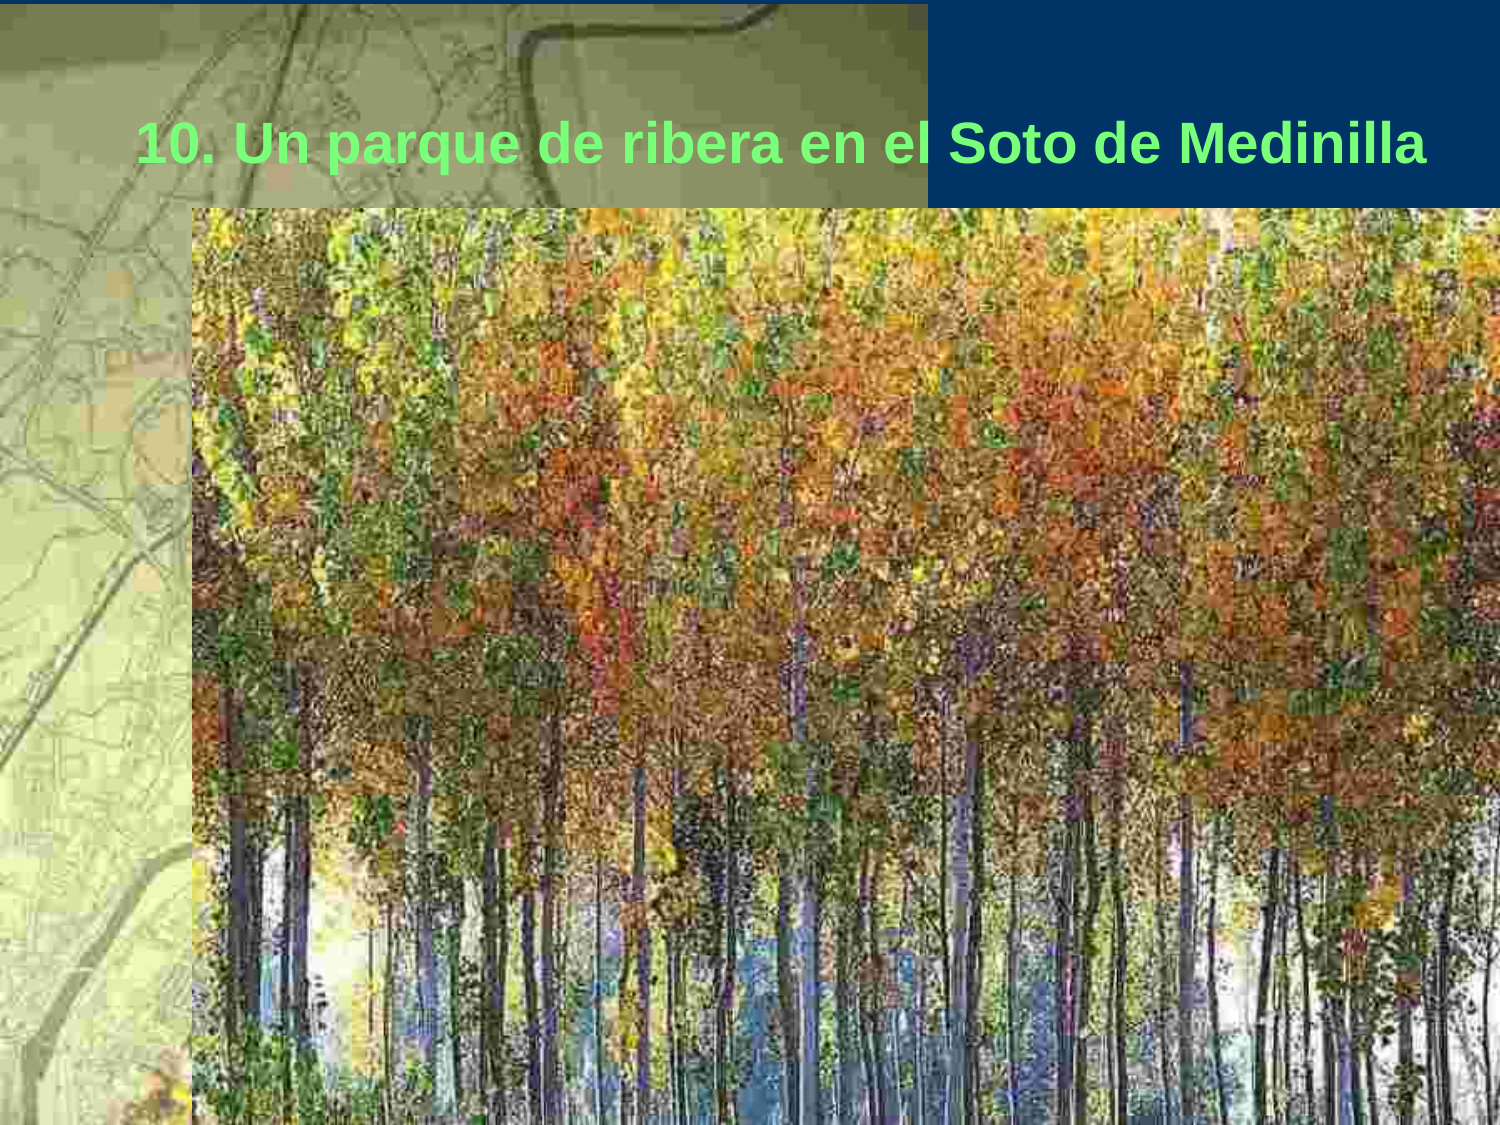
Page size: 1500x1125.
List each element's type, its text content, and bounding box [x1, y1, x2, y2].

text_box 10. Un parque de ribera en el Soto de Medinilla [121, 98, 1460, 183]
picture [0, 4, 1500, 1125]
